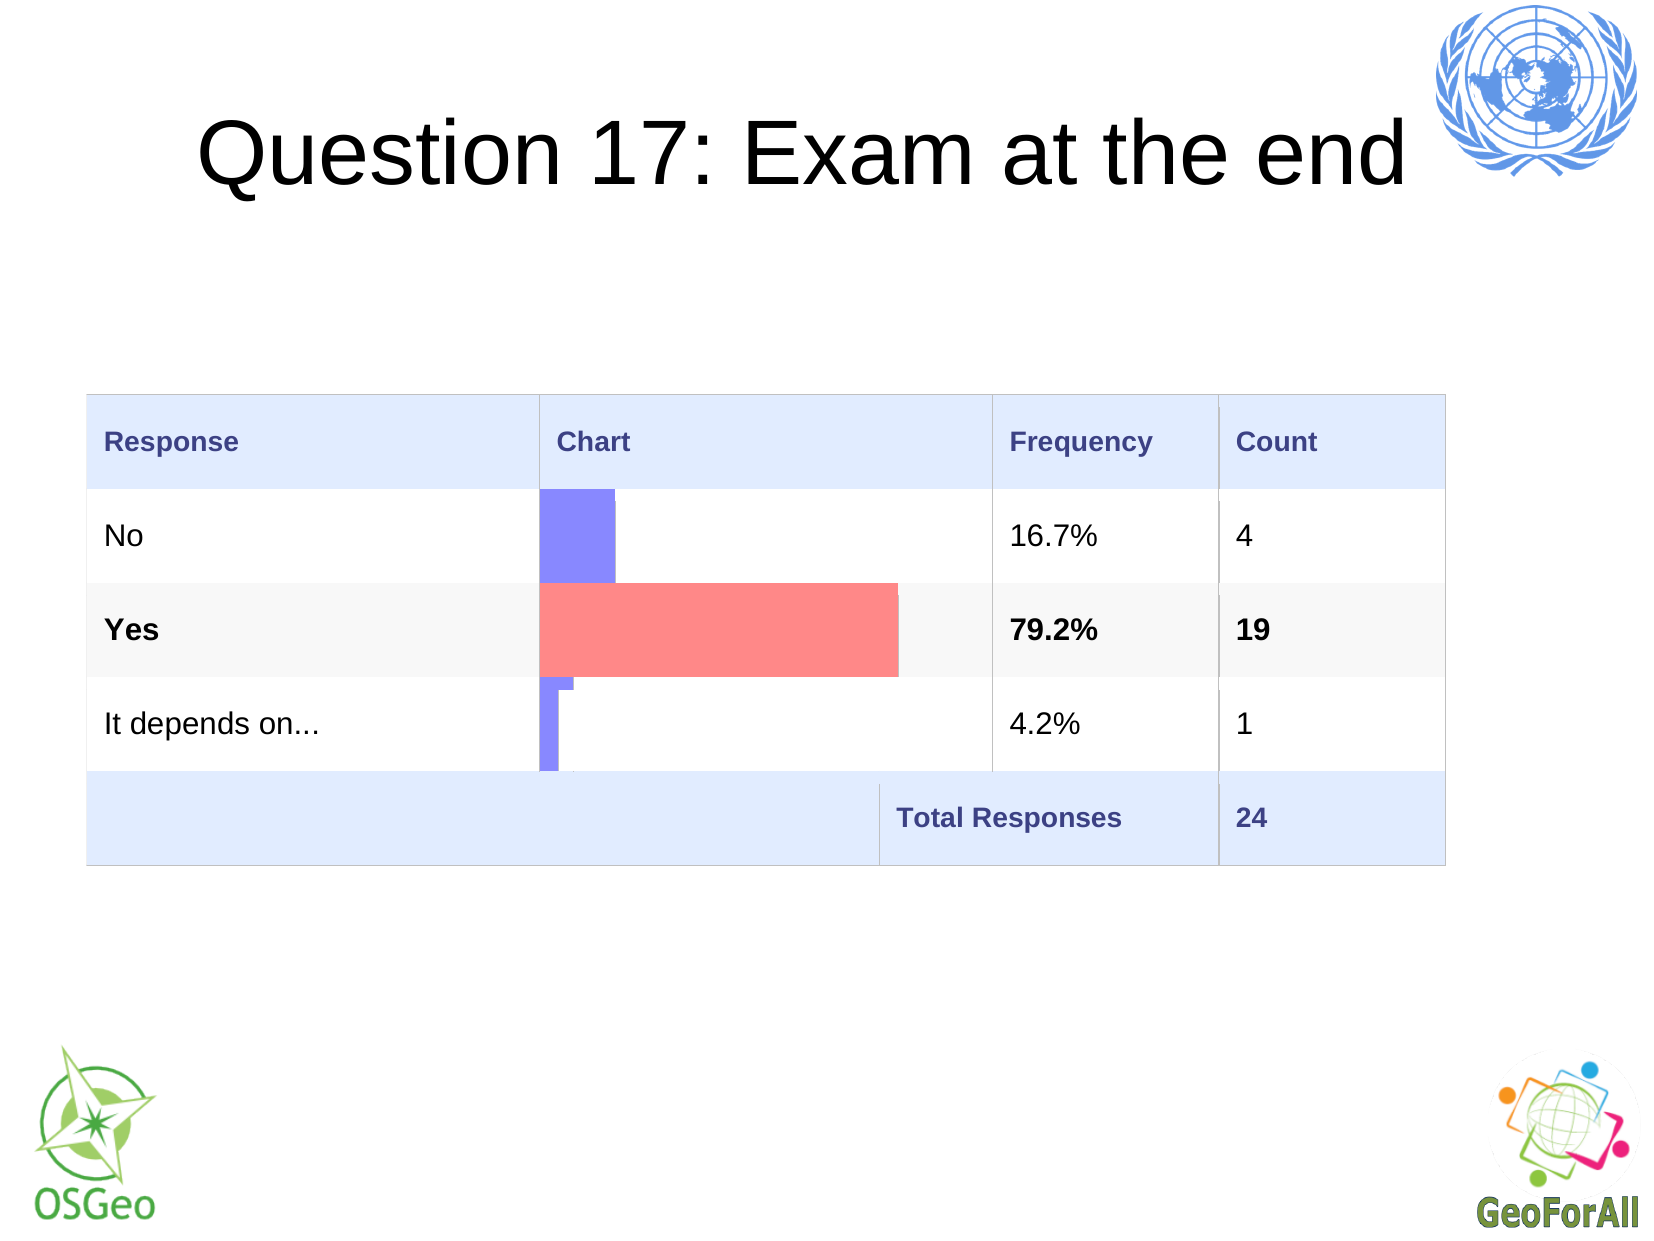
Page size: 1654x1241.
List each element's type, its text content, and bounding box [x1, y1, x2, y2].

title Question 17: Exam at the end [23, 0, 1583, 307]
picture [1416, 5, 1654, 180]
picture [1437, 1048, 1654, 1241]
chart [86, 394, 1654, 910]
picture [6, 1043, 184, 1221]
